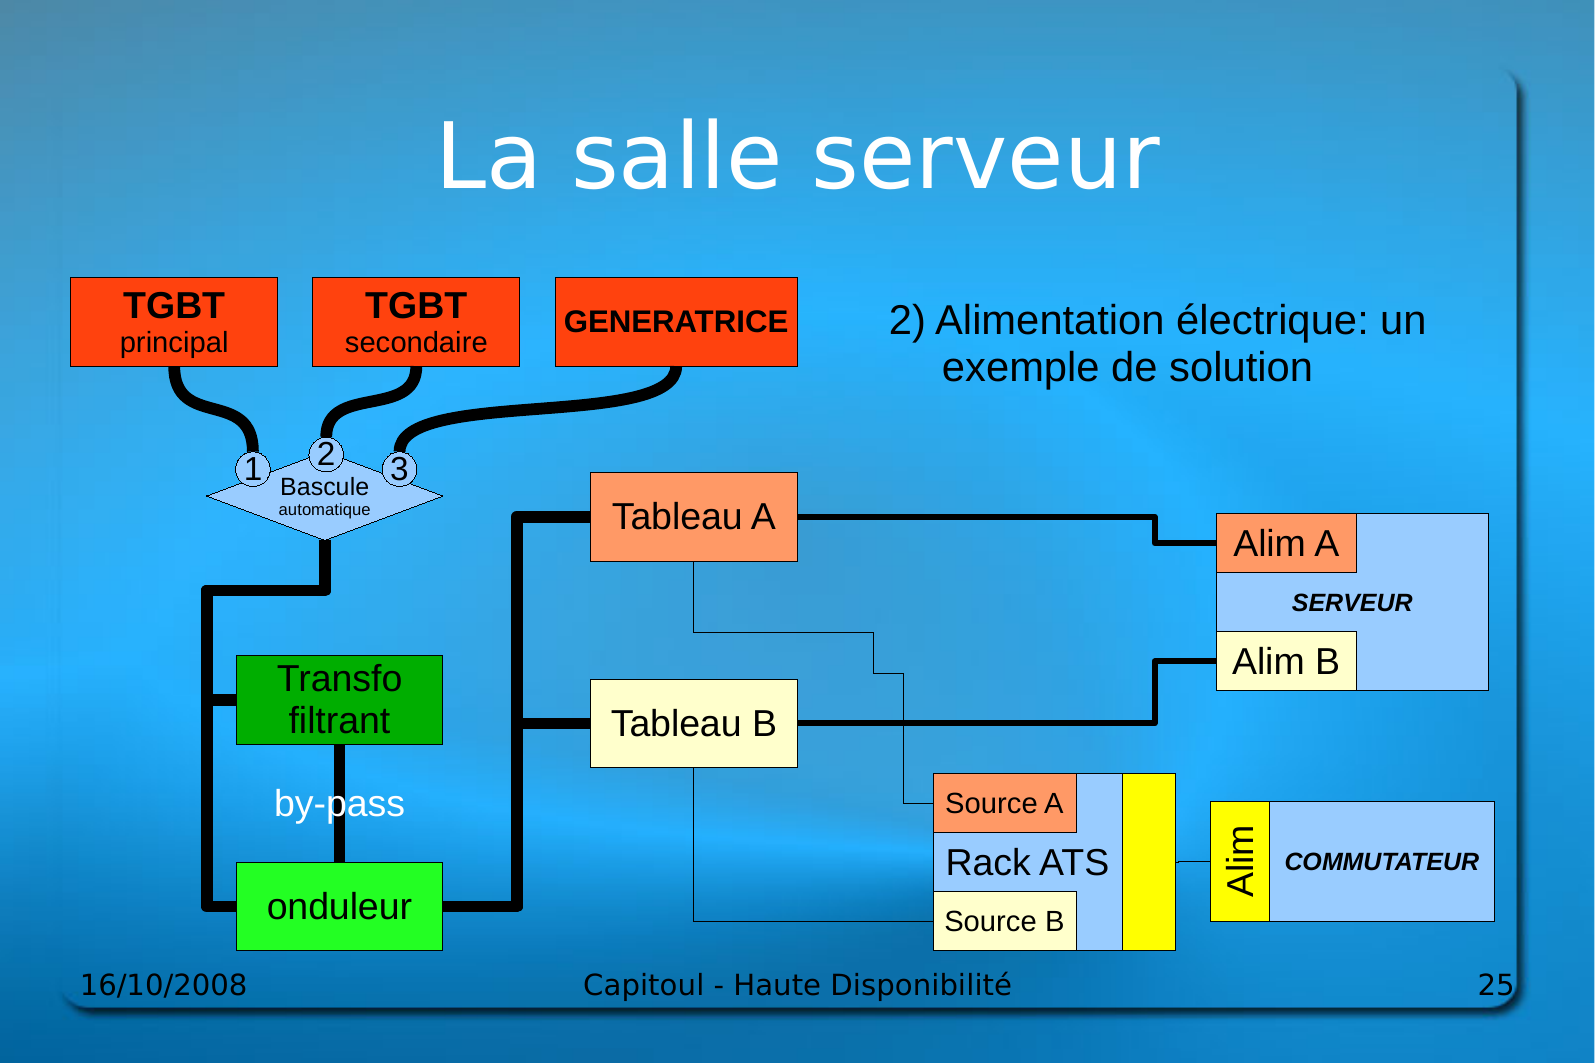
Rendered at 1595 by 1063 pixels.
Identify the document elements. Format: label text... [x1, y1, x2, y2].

text_box 2 [308, 437, 344, 472]
text_box SERVEUR [1216, 513, 1489, 691]
text_box TGBT secondaire [312, 277, 520, 367]
text_box Source A [933, 773, 1077, 833]
text_box TGBT principal [70, 277, 278, 367]
text_box Transfo filtrant [236, 655, 443, 745]
text_box 1 [235, 451, 271, 487]
text_box [1122, 773, 1176, 951]
text_box Rack ATS [933, 773, 1122, 951]
text_box 3 [382, 451, 417, 487]
text_box Tableau A [590, 472, 798, 562]
text_box onduleur [236, 862, 443, 951]
text_box Source B [933, 891, 1077, 951]
text_box Alim A [1216, 513, 1357, 573]
text_box Tableau B [590, 679, 798, 768]
picture [0, 0, 1595, 1063]
text_box COMMUTATEUR [1270, 801, 1495, 922]
text_box 2) Alimentation électrique: un exemple de solution [856, 289, 1477, 398]
text_box Bascule automatique [206, 457, 443, 541]
text_box Alim B [1216, 631, 1357, 691]
text_box GENERATRICE [555, 277, 798, 367]
title La salle serveur [117, 103, 1479, 211]
text_box [826, 265, 1477, 337]
text_box Alim [1210, 801, 1270, 922]
